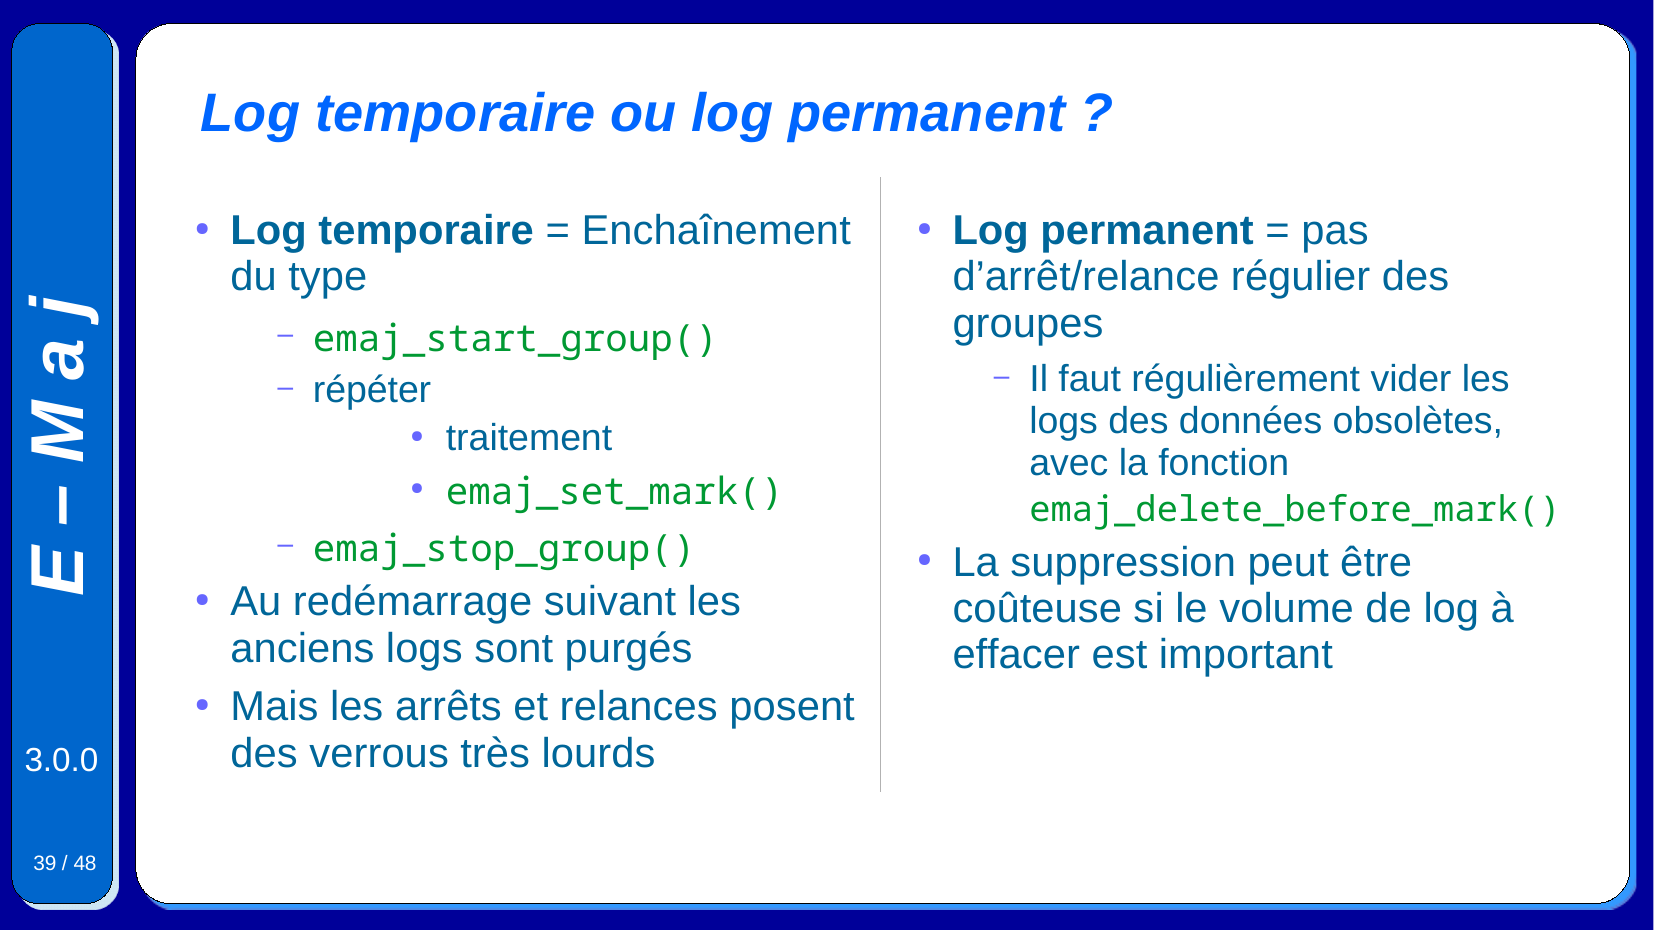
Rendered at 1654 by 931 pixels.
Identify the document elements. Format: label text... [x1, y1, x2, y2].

list Log temporaire = Enchaînement du type emaj_start_group() répéter traitement emaj_set_mark() emaj_stop_group() Au redémarrage suivant les anciens logs sont purgés Mais les arrêts et relances posent des verrous très lourds [177, 206, 865, 827]
list Log permanent = pas d’arrêt/relance régulier des groupes Il faut régulièrement vider les logs des données obsolètes, avec la fonction emaj_delete_before_mark() La suppression peut être coûteuse si le volume de log à effacer est important [899, 206, 1588, 827]
title Log temporaire ou log permanent ? [200, 34, 1575, 191]
